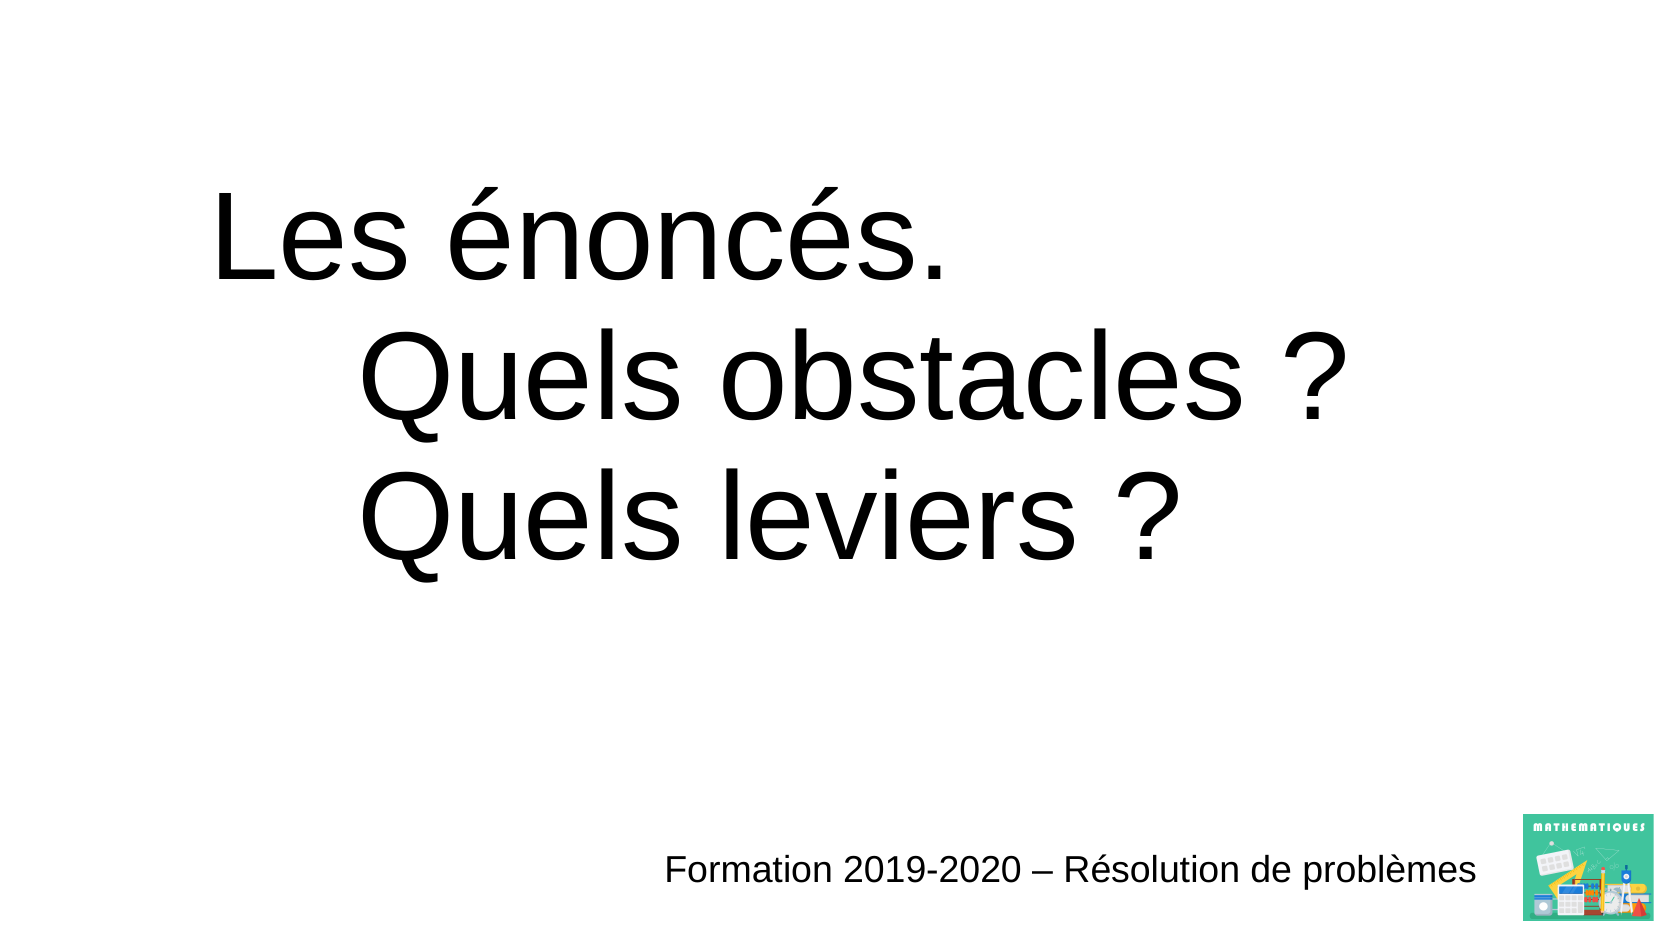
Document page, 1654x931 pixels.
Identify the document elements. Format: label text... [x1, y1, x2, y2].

text_box Les énoncés. Quels obstacles ? Quels leviers ? [194, 159, 1495, 594]
text_box Formation 2019-2020 – Résolution de problèmes [649, 840, 1523, 898]
picture [1523, 814, 1654, 921]
